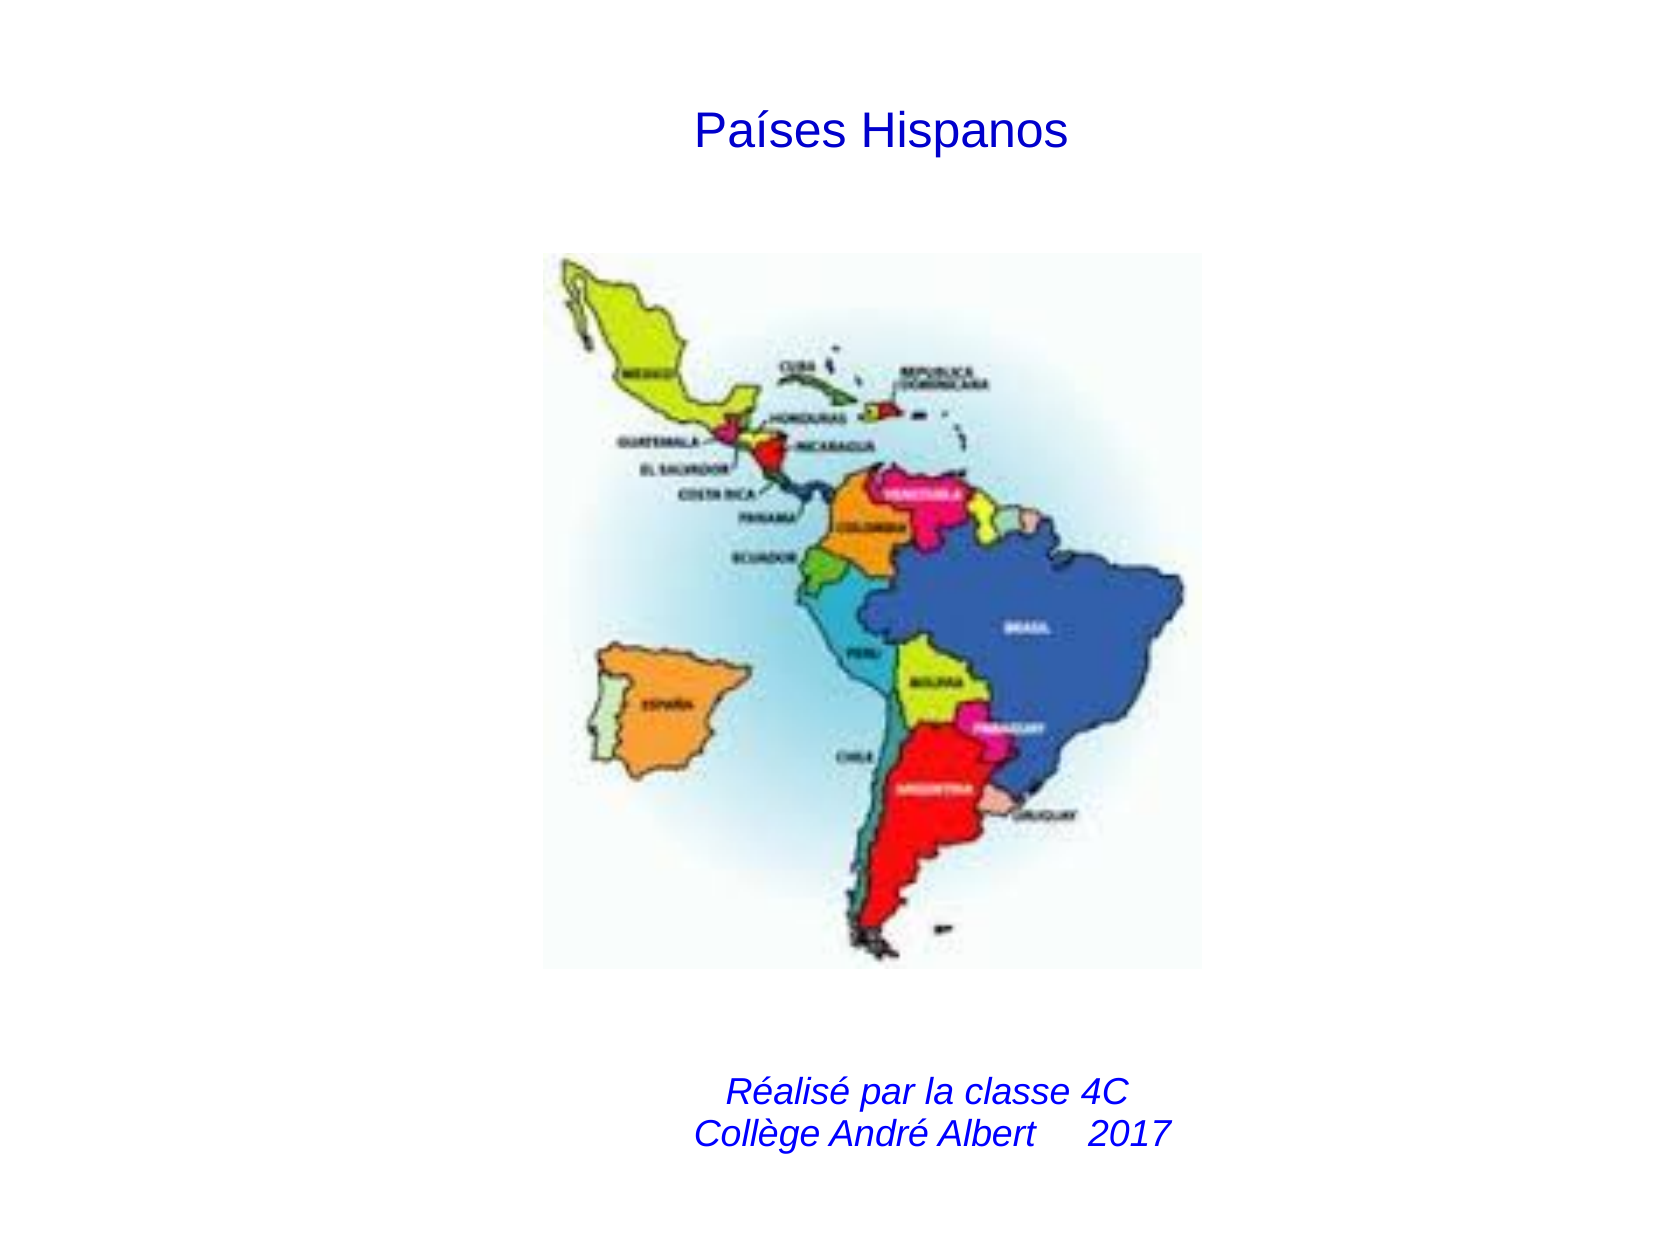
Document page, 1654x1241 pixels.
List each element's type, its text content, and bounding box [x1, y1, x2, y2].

picture [543, 253, 1202, 969]
text_box Réalisé par la classe 4C Collège André Albert 2017 [472, 1062, 1382, 1162]
text_box Países Hispanos [236, 94, 1406, 166]
